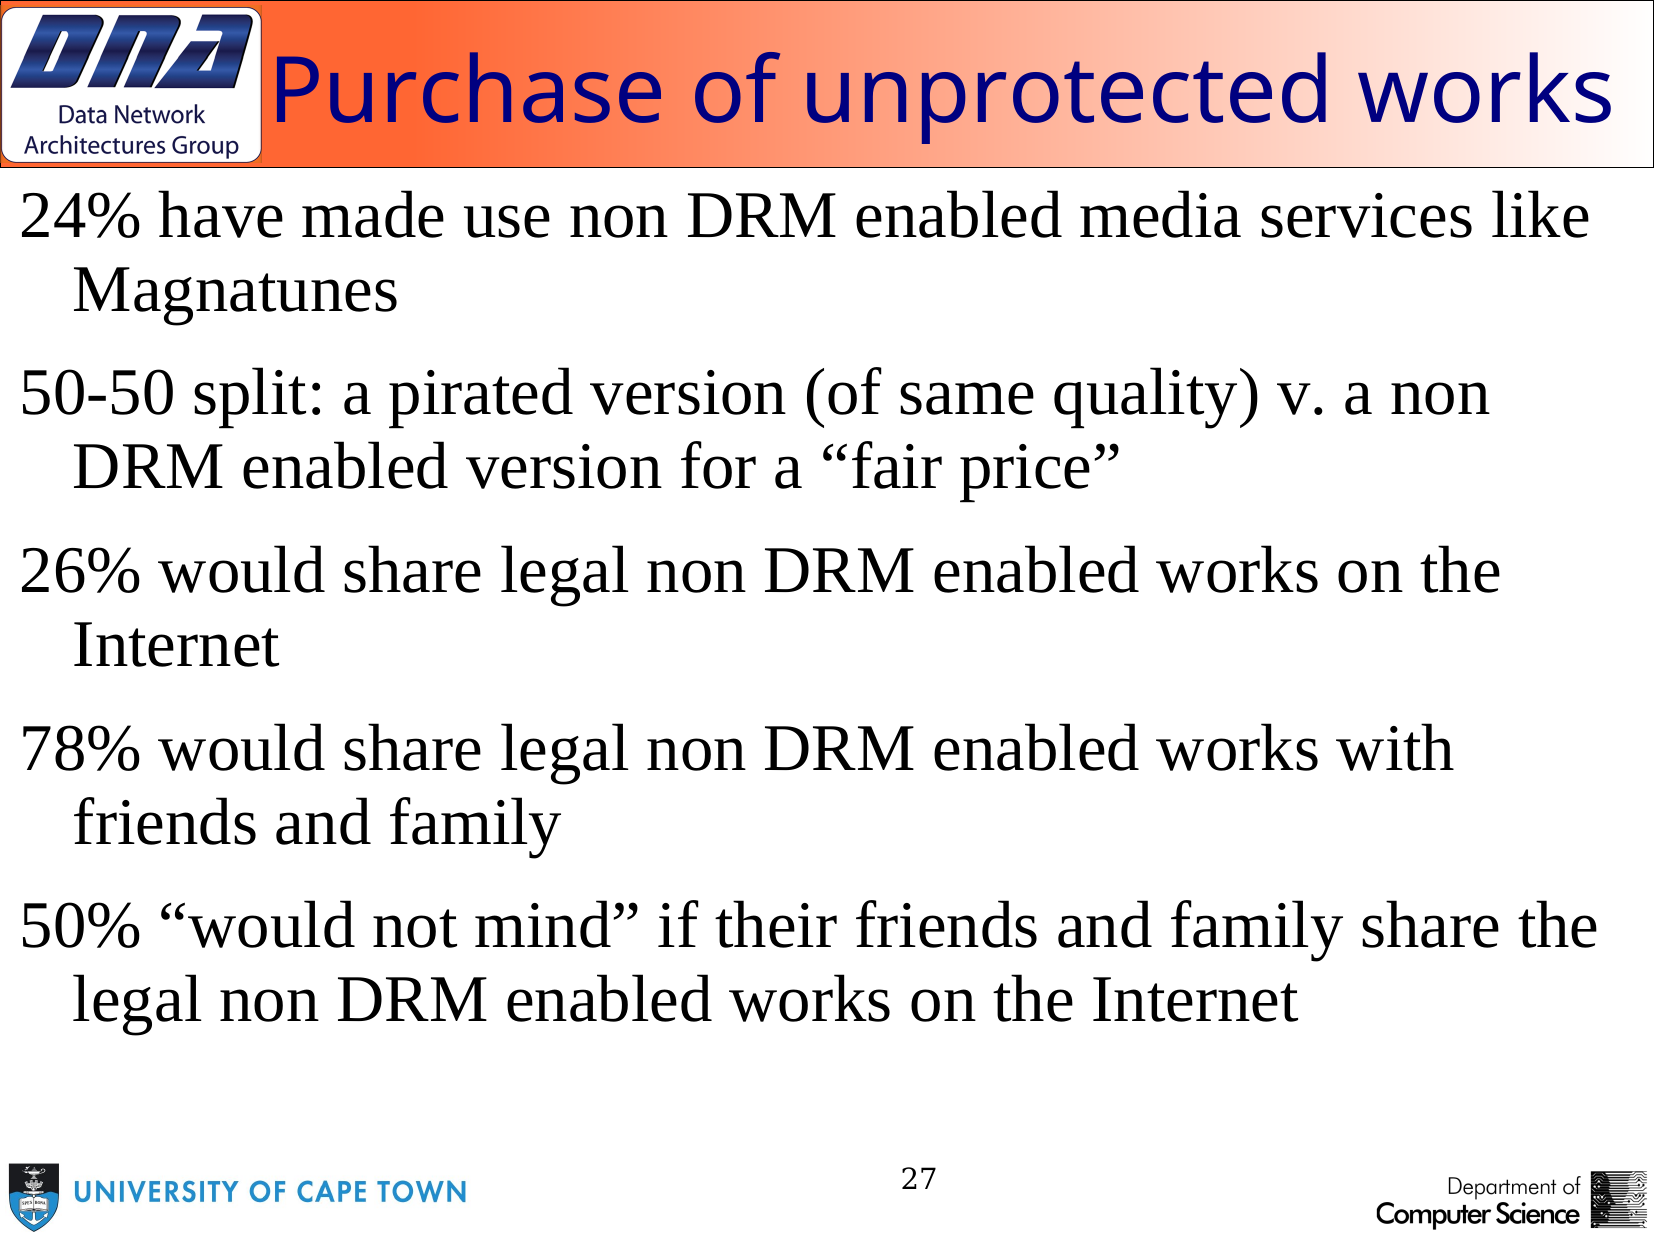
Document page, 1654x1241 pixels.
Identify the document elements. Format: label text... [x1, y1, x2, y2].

list 24% have made use non DRM enabled media services like Magnatunes 50-50 split: a pirated version (of same quality) v. a non DRM enabled version for a “fair price” 26% would share legal non DRM enabled works on the Internet 78% would share legal non DRM enabled works with friends and family 50% “would not mind” if their friends and family share the legal non DRM enabled works on the Internet [2, 177, 1654, 1153]
picture [0, 5, 262, 163]
picture [5, 1159, 479, 1235]
title Purchase of unprotected works [268, 11, 1654, 163]
picture [1368, 1159, 1654, 1235]
